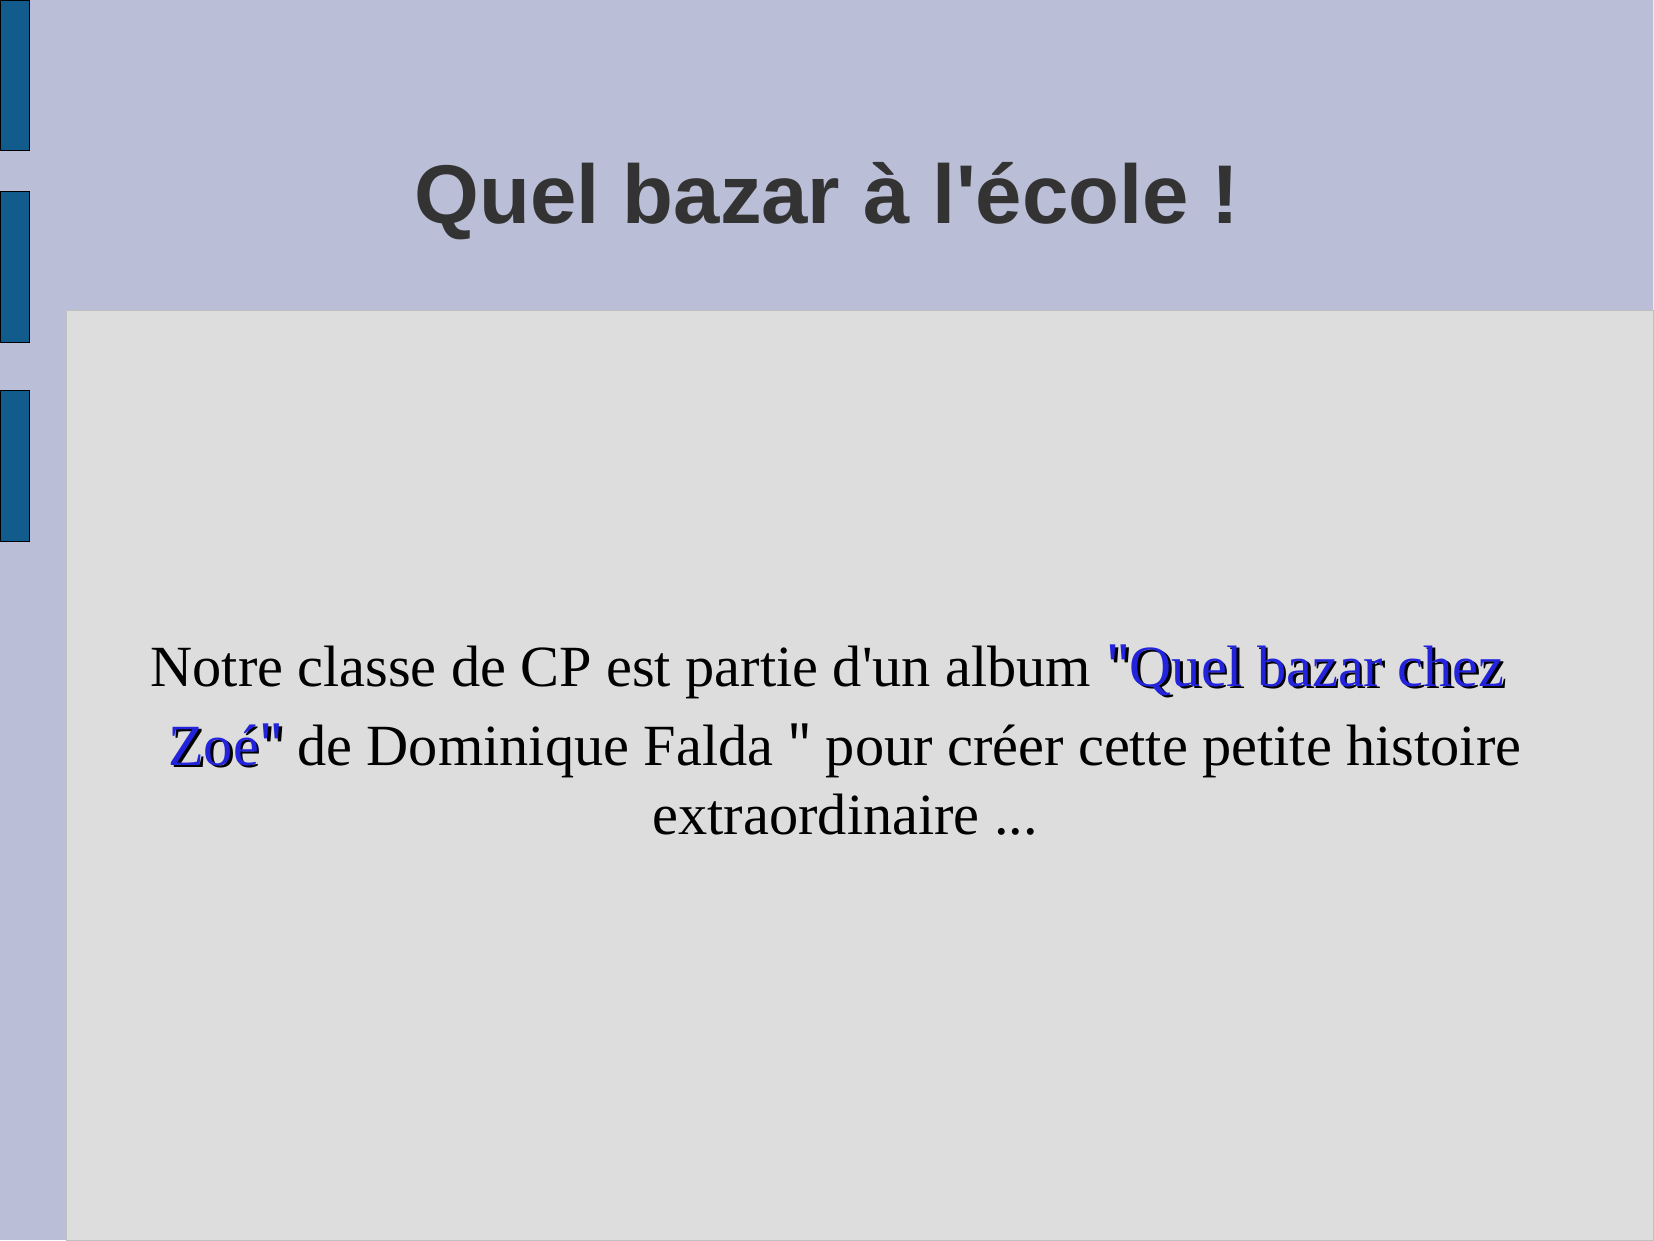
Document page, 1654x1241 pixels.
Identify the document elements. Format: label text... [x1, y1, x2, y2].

subtitle Notre classe de CP est partie d'un album "Quel bazar chez Zoé" de Dominique Falda " pour créer cette petite histoire extraordinaire ... [121, 344, 1534, 1127]
title Quel bazar à l'école ! [121, 91, 1534, 299]
